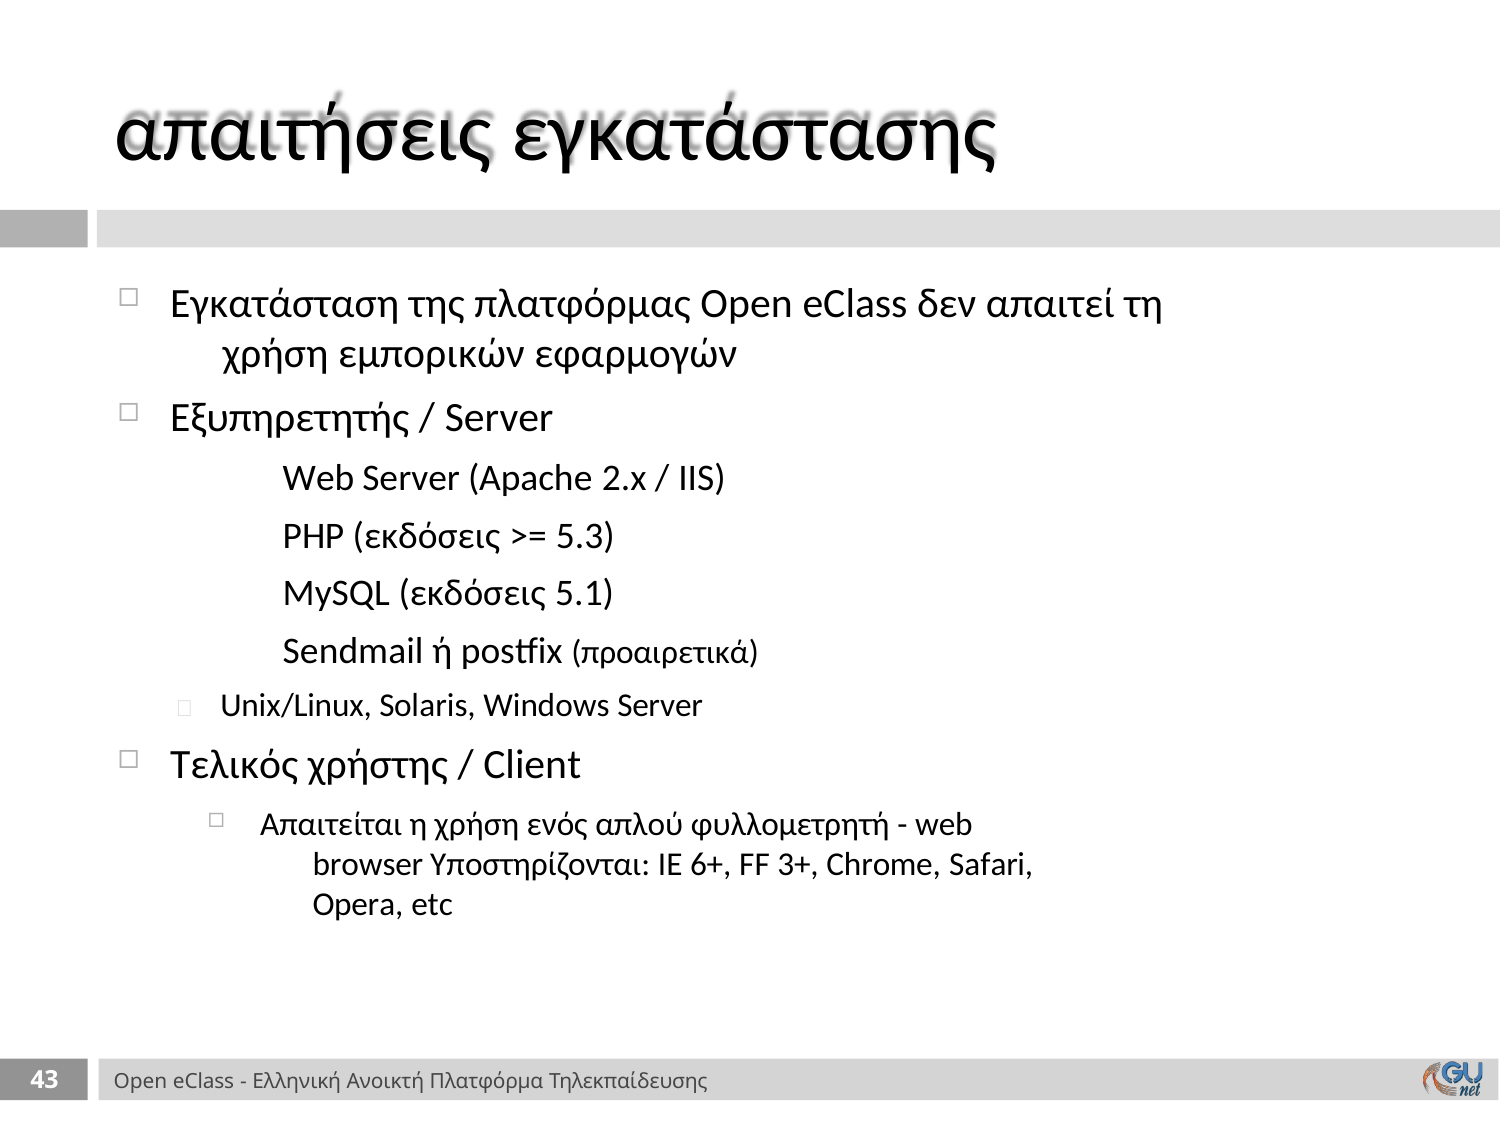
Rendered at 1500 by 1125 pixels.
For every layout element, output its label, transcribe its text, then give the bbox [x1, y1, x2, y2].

text_box Open eClass - Ελληνική Ανοικτή Πλατφόρμα Τηλεκπαίδευσης [111, 1068, 753, 1094]
text_box Εγκατάσταση της πλατφόρμας Open eClass δεν απαιτεί τη χρήση εμπορικών εφαρμογών Εξυπηρετητής / Server Web Server (Apache 2.x / IIS) PHP (εκδόσεις >= 5.3) MySQL (εκδόσεις 5.1) Sendmail ή postfix (προαιρετικά)  Unix/Linux, Solaris, Windows Server Τελικός χρήστης / Client Απαιτείται η χρήση ενός απλού φυλλομετρητή - web browser Υποστηρίζονται: IE 6+, FF 3+, Chrome, Safari, Opera, etc [113, 275, 1271, 879]
text_box [98, 1058, 1499, 1101]
text_box 43 [26, 1063, 62, 1093]
text_box [62, 41, 1072, 178]
text_box [0, 1058, 88, 1101]
title απαιτήσεις εγκατάστασης [89, 77, 1411, 165]
